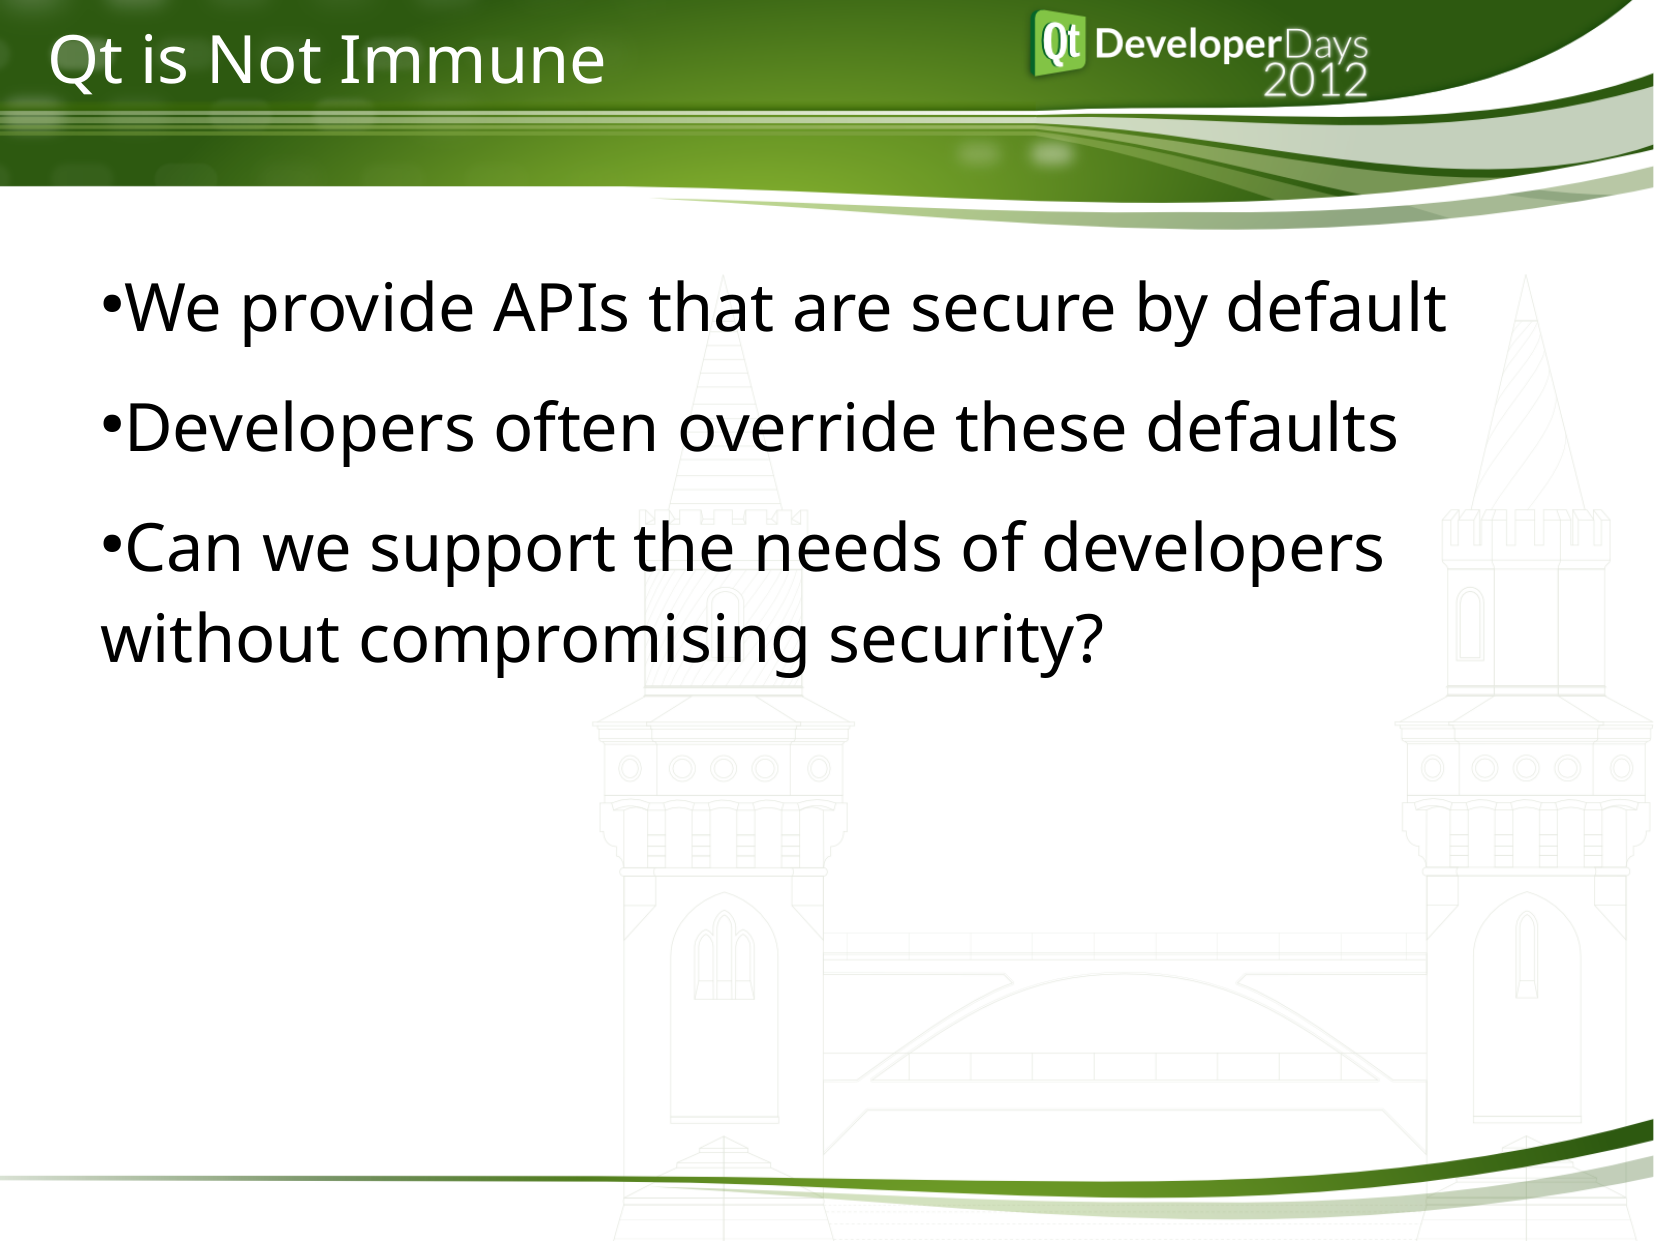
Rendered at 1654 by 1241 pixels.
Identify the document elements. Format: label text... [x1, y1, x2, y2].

list We provide APIs that are secure by default Developers often override these defaults Can we support the needs of developers without compromising security? [82, 259, 1538, 1079]
title Qt is Not Immune [47, 11, 1028, 178]
picture [0, 0, 1654, 1241]
